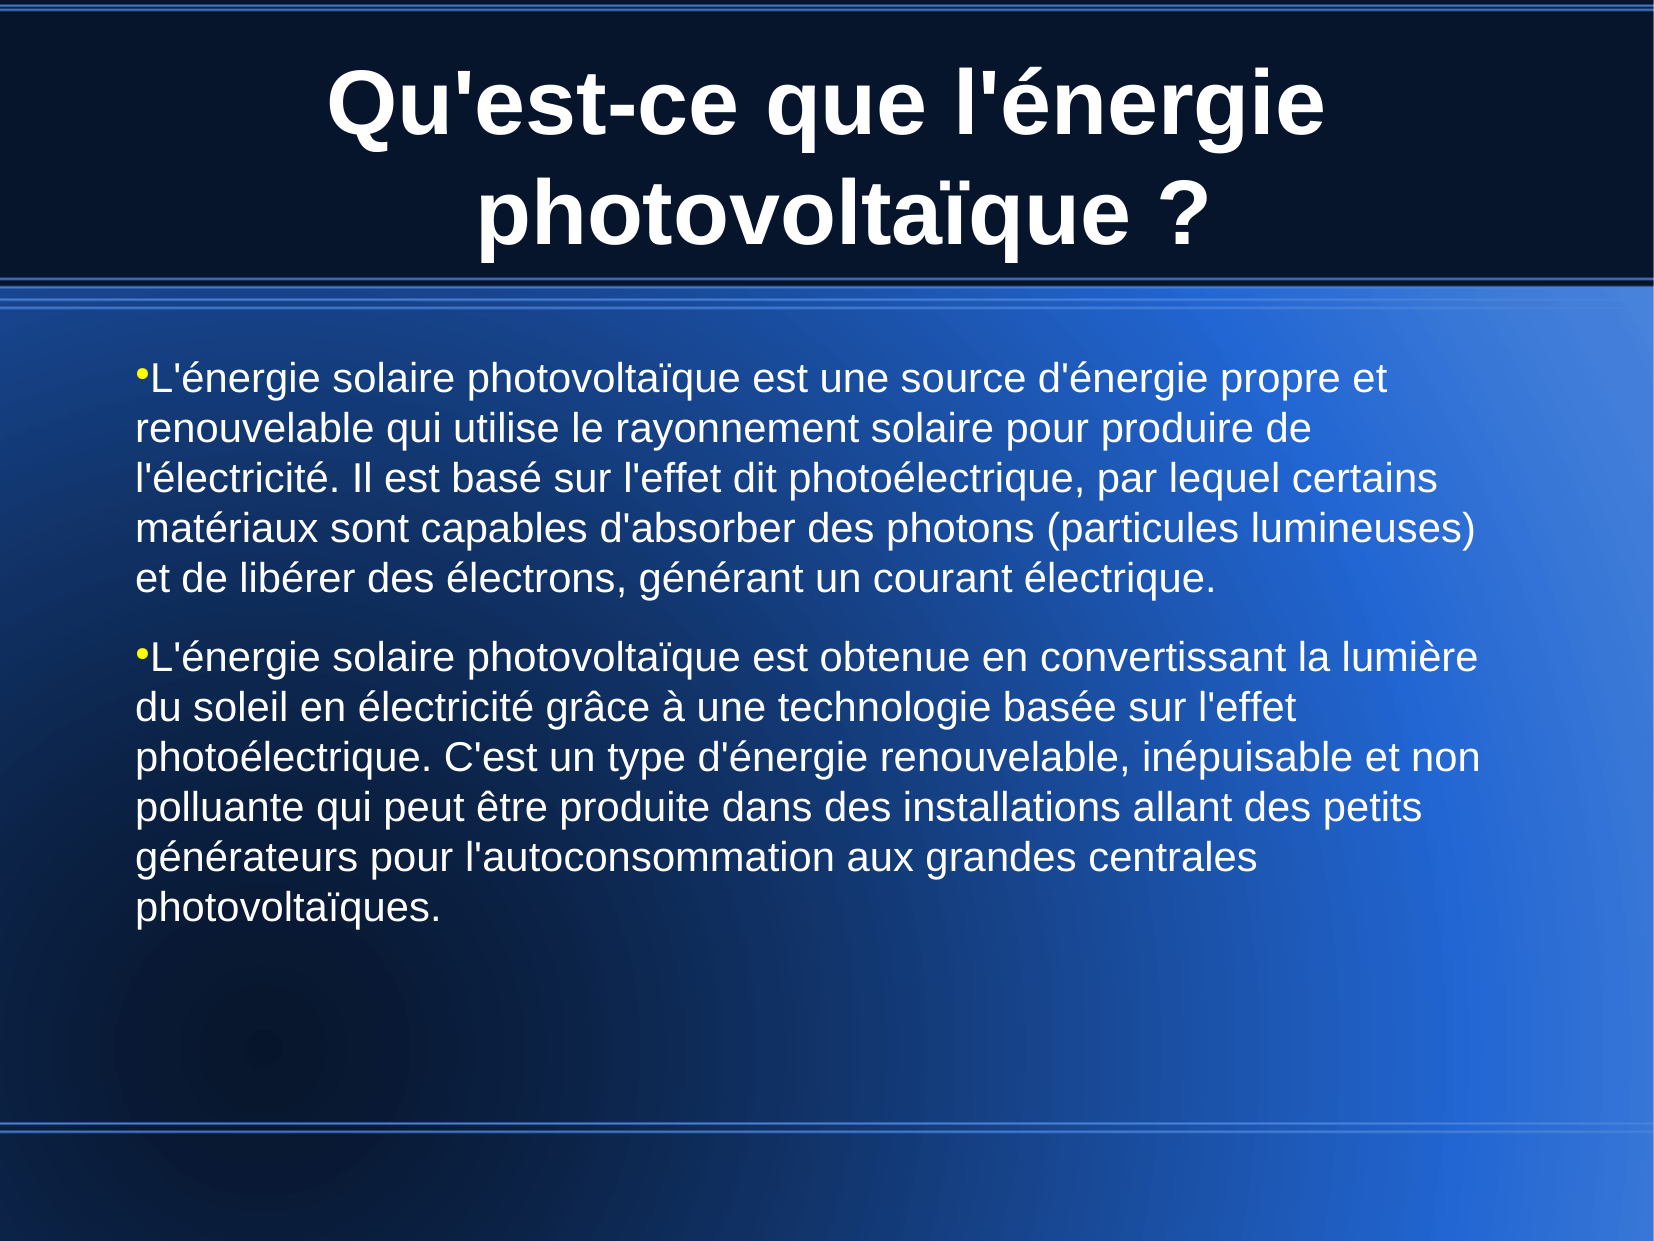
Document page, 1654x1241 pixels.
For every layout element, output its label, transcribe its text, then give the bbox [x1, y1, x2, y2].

picture [0, 0, 1654, 1241]
title Qu'est-ce que l'énergie photovoltaïque ? [82, 42, 1571, 263]
list L'énergie solaire photovoltaïque est une source d'énergie propre et renouvelable qui utilise le rayonnement solaire pour produire de l'électricité. Il est basé sur l'effet dit photoélectrique, par lequel certains matériaux sont capables d'absorber des photons (particules lumineuses) et de libérer des électrons, générant un courant électrique. L'énergie solaire photovoltaïque est obtenue en convertissant la lumière du soleil en électricité grâce à une technologie basée sur l'effet photoélectrique. C'est un type d'énergie renouvelable, inépuisable et non polluante qui peut être produite dans des installations allant des petits générateurs pour l'autoconsommation aux grandes centrales photovoltaïques. [135, 350, 1517, 1132]
